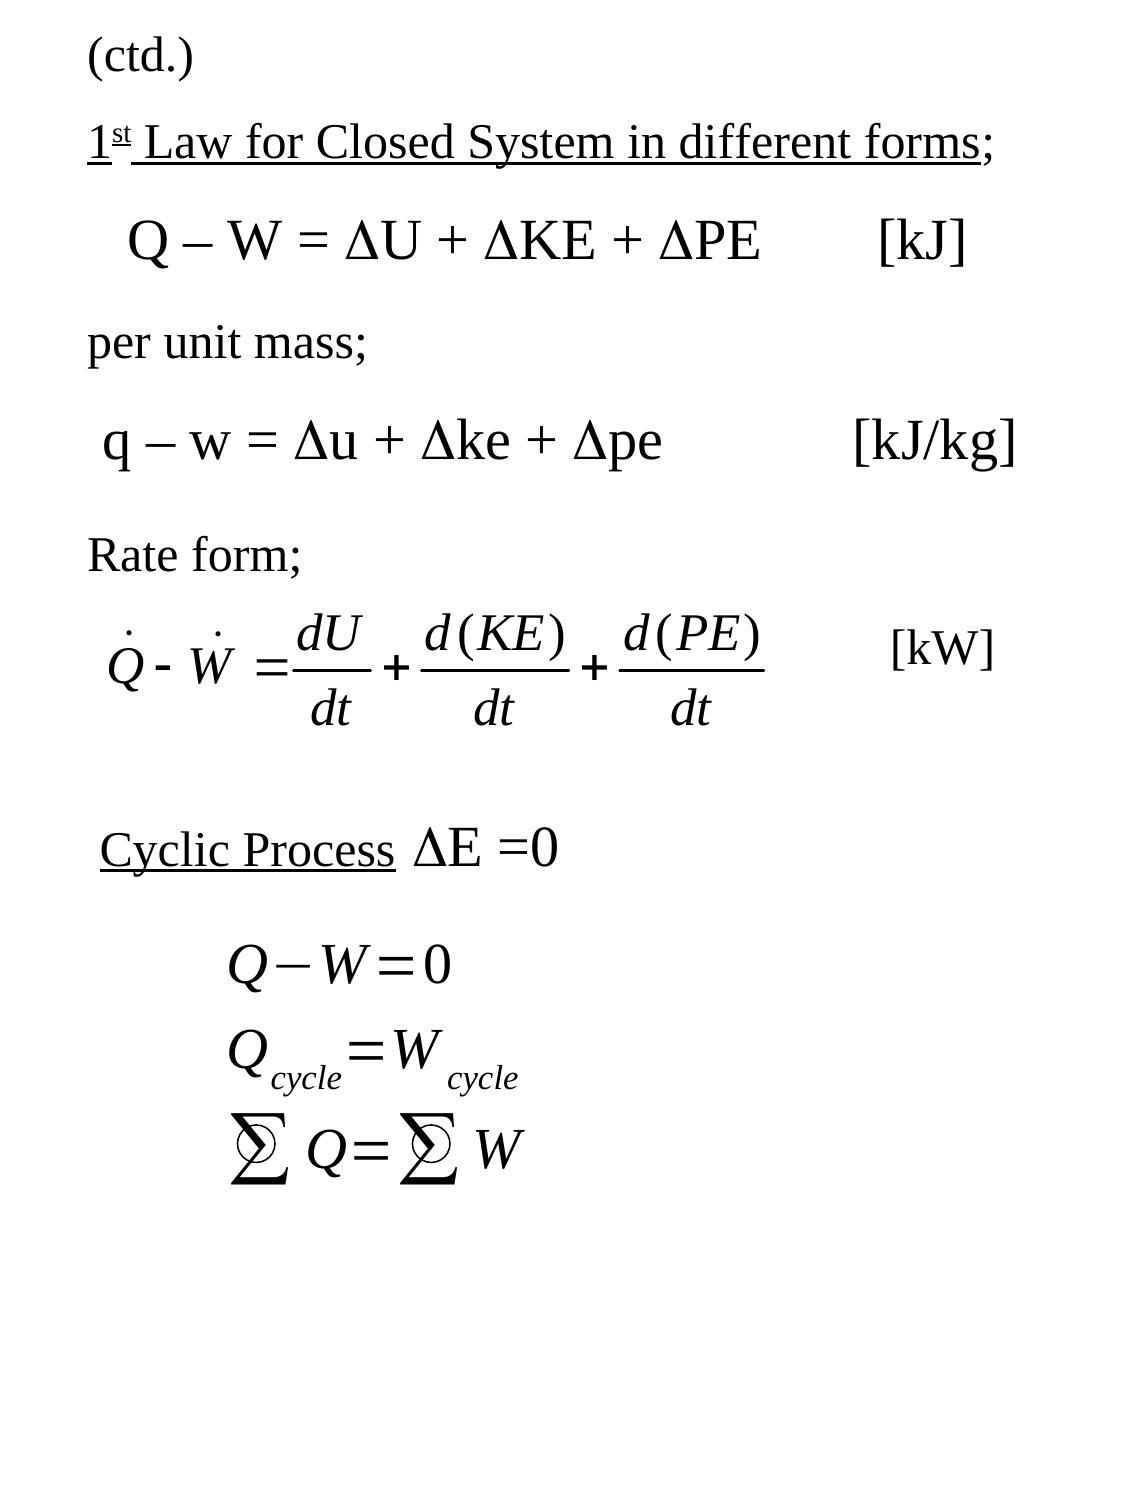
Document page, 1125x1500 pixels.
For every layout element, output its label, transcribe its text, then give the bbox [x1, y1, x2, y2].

text_box (ctd.) [72, 19, 288, 90]
chart [99, 599, 775, 737]
text_box Cyclic Process E =0 [84, 806, 738, 887]
text_box Rate form; [72, 519, 388, 590]
text_box 1st Law for Closed System in different forms; [72, 106, 1013, 178]
chart [220, 918, 527, 1189]
text_box per unit mass; [72, 306, 526, 378]
text_box Q – W = U + KE + PE [kJ] [112, 200, 1038, 280]
text_box [kW] [875, 612, 1013, 684]
text_box q – w = u + ke + pe [kJ/kg] [87, 399, 1063, 480]
